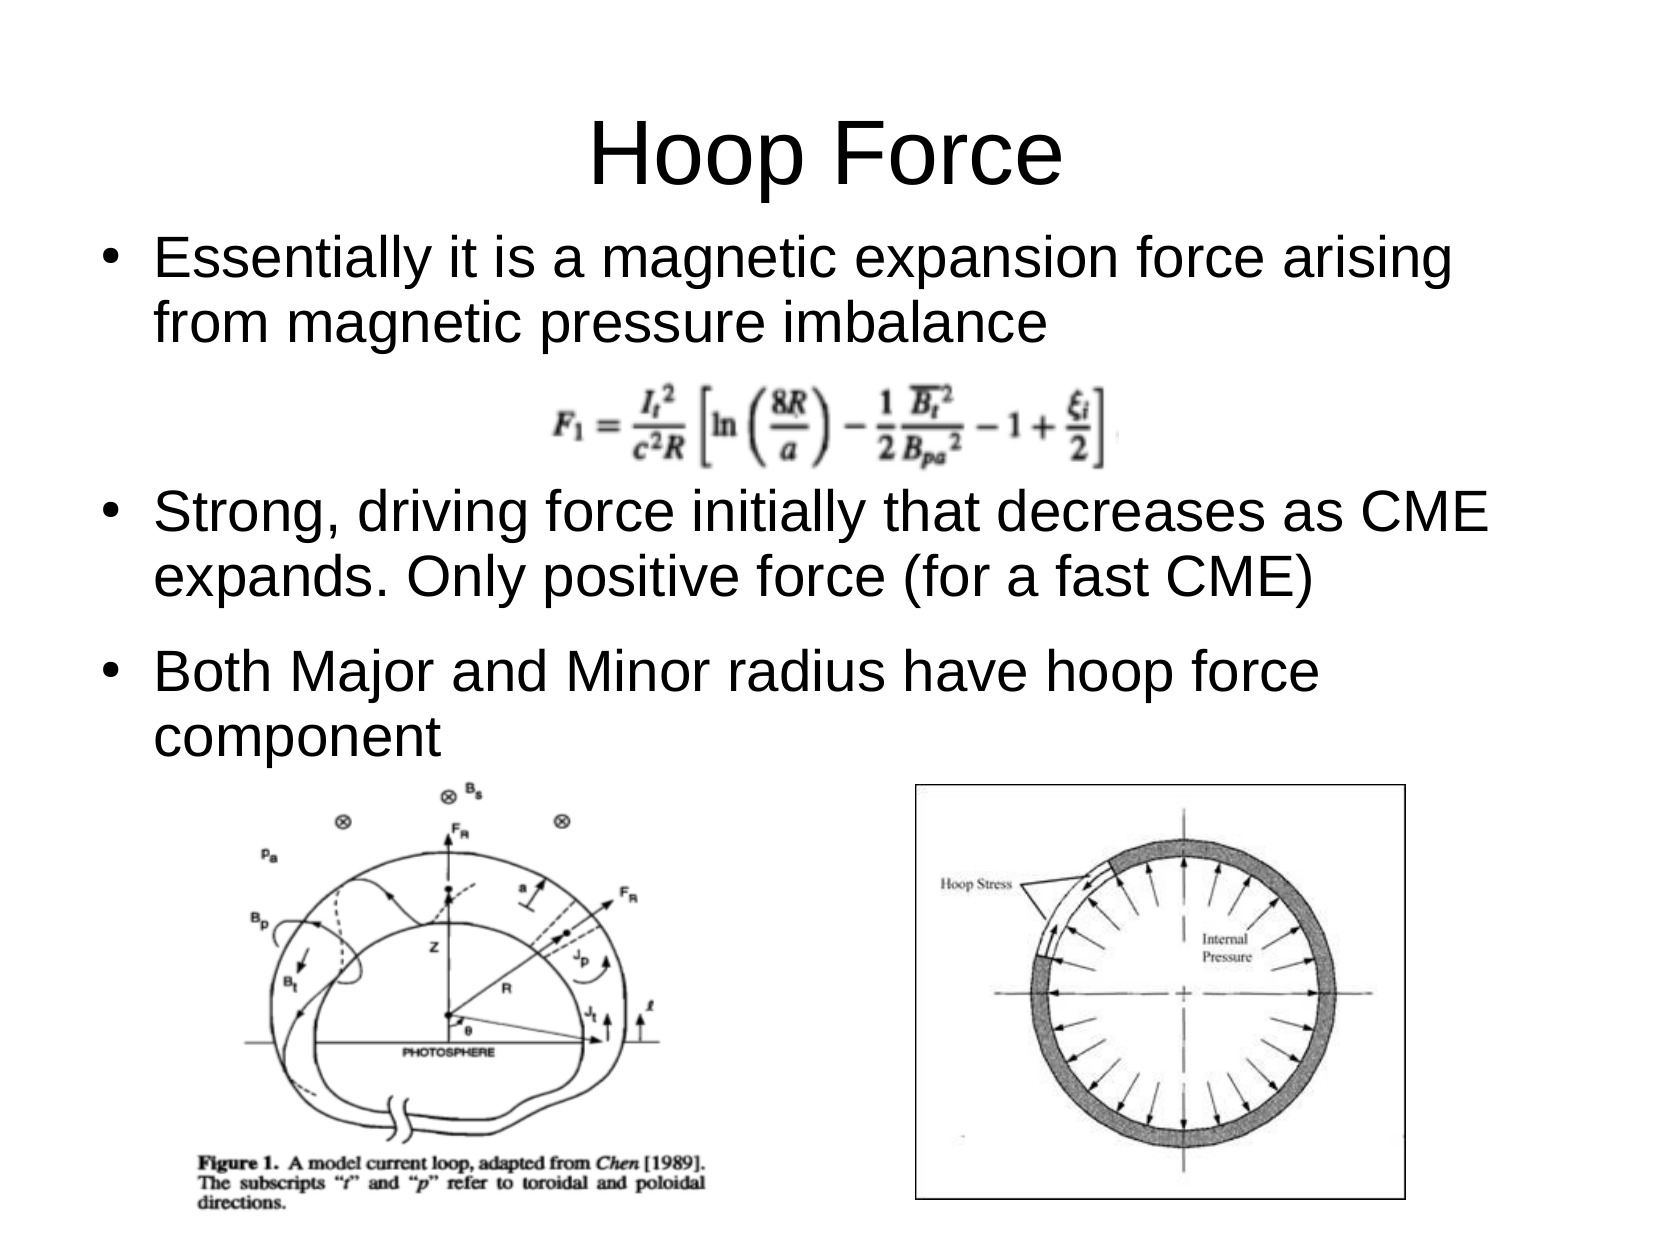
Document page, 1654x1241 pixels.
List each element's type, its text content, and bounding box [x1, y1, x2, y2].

picture [180, 1010, 736, 1231]
list Essentially it is a magnetic expansion force arising from magnetic pressure imbalance Strong, driving force initially that decreases as CME expands. Only positive force (for a fast CME) Both Major and Minor radius have hoop force component [82, 225, 1571, 1010]
title Hoop Force [82, 49, 1571, 225]
picture [915, 784, 1406, 1201]
